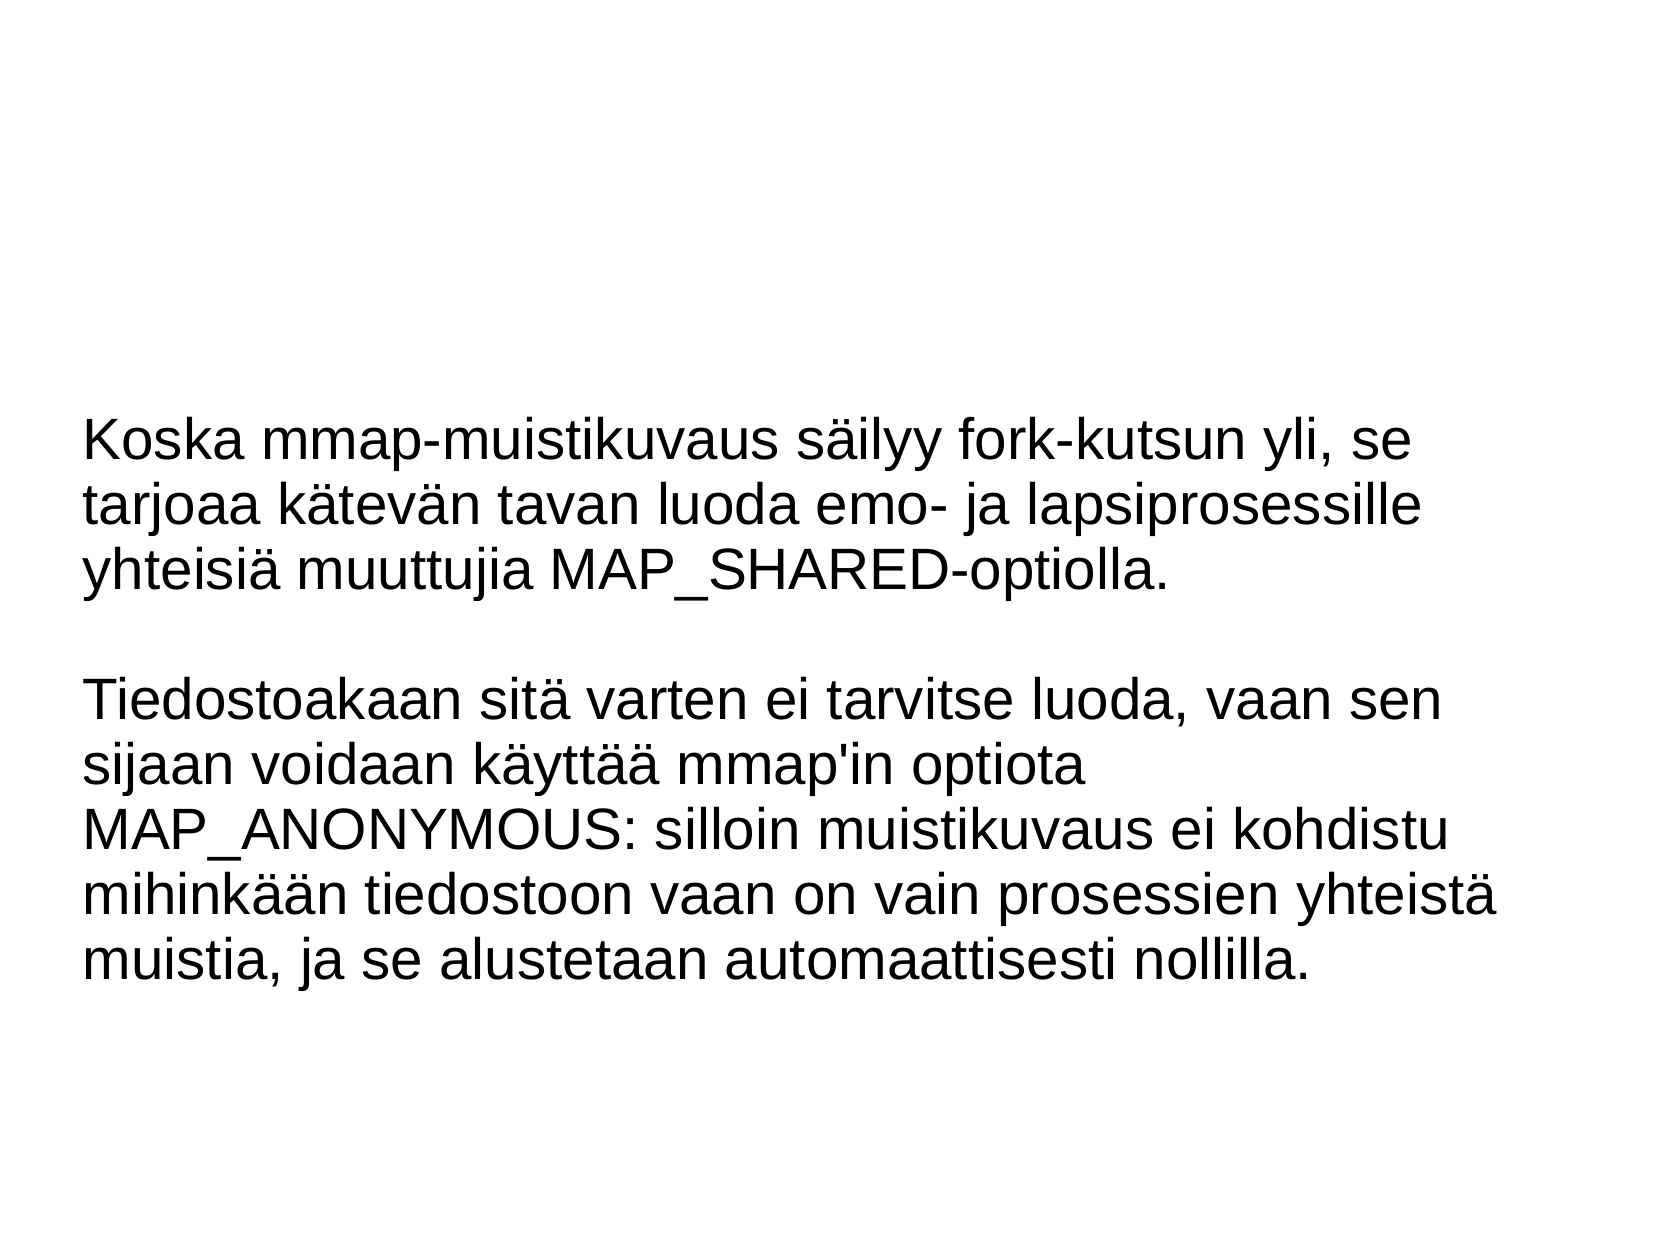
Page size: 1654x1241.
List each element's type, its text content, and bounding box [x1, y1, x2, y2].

text_box Koska mmap-muistikuvaus säilyy fork-kutsun yli, se tarjoaa kätevän tavan luoda emo- ja lapsiprosessille yhteisiä muuttujia MAP_SHARED-optiolla. Tiedostoakaan sitä varten ei tarvitse luoda, vaan sen sijaan voidaan käyttää mmap'in optiota MAP_ANONYMOUS: silloin muistikuvaus ei kohdistu mihinkään tiedostoon vaan on vain prosessien yhteistä muistia, ja se alustetaan automaattisesti nollilla. [82, 297, 1571, 1102]
